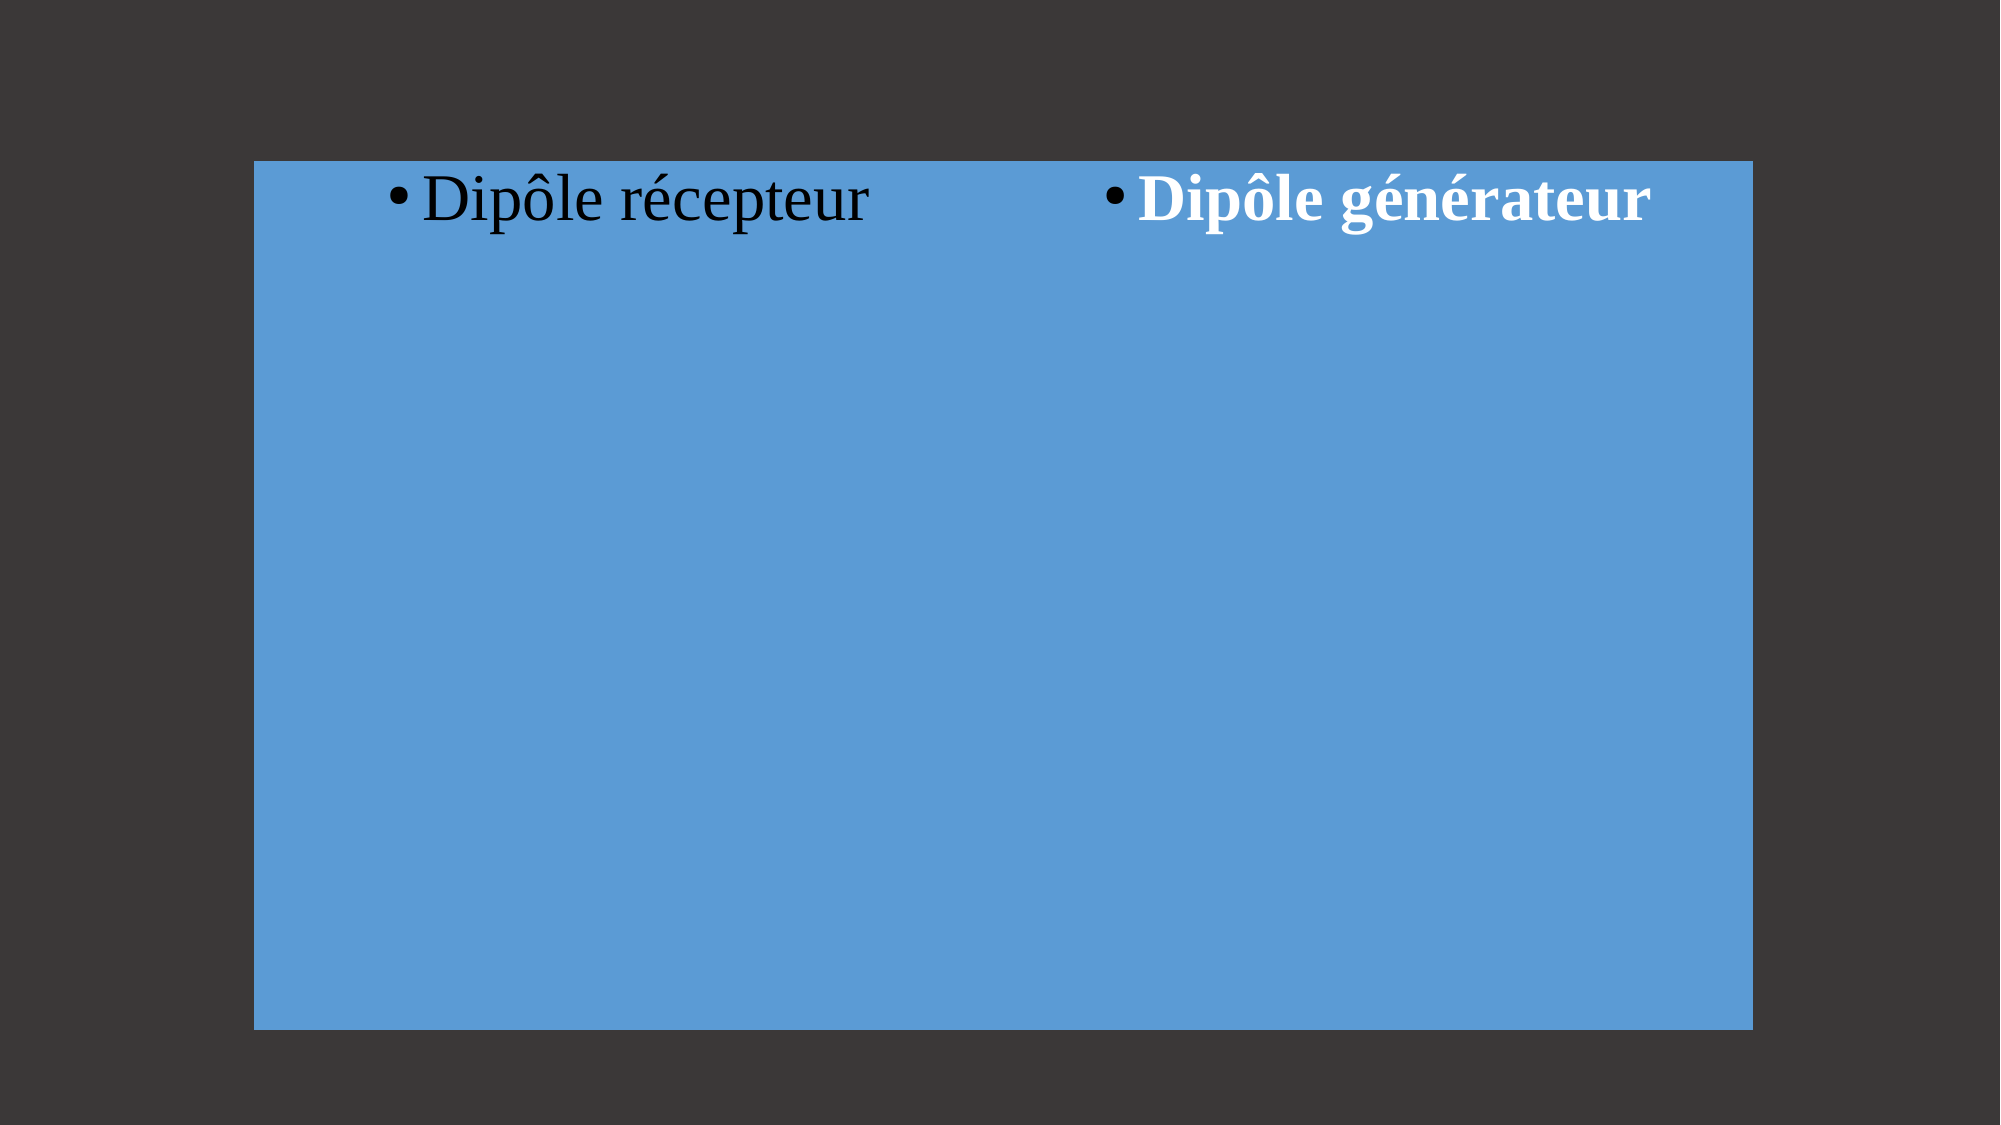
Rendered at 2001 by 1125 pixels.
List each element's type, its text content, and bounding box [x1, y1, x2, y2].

table_cell [1003, 358, 1753, 1030]
table_header Dipôle générateur [1003, 161, 1753, 358]
table_header Dipôle récepteur [254, 161, 1003, 358]
table_cell [254, 358, 1003, 1030]
